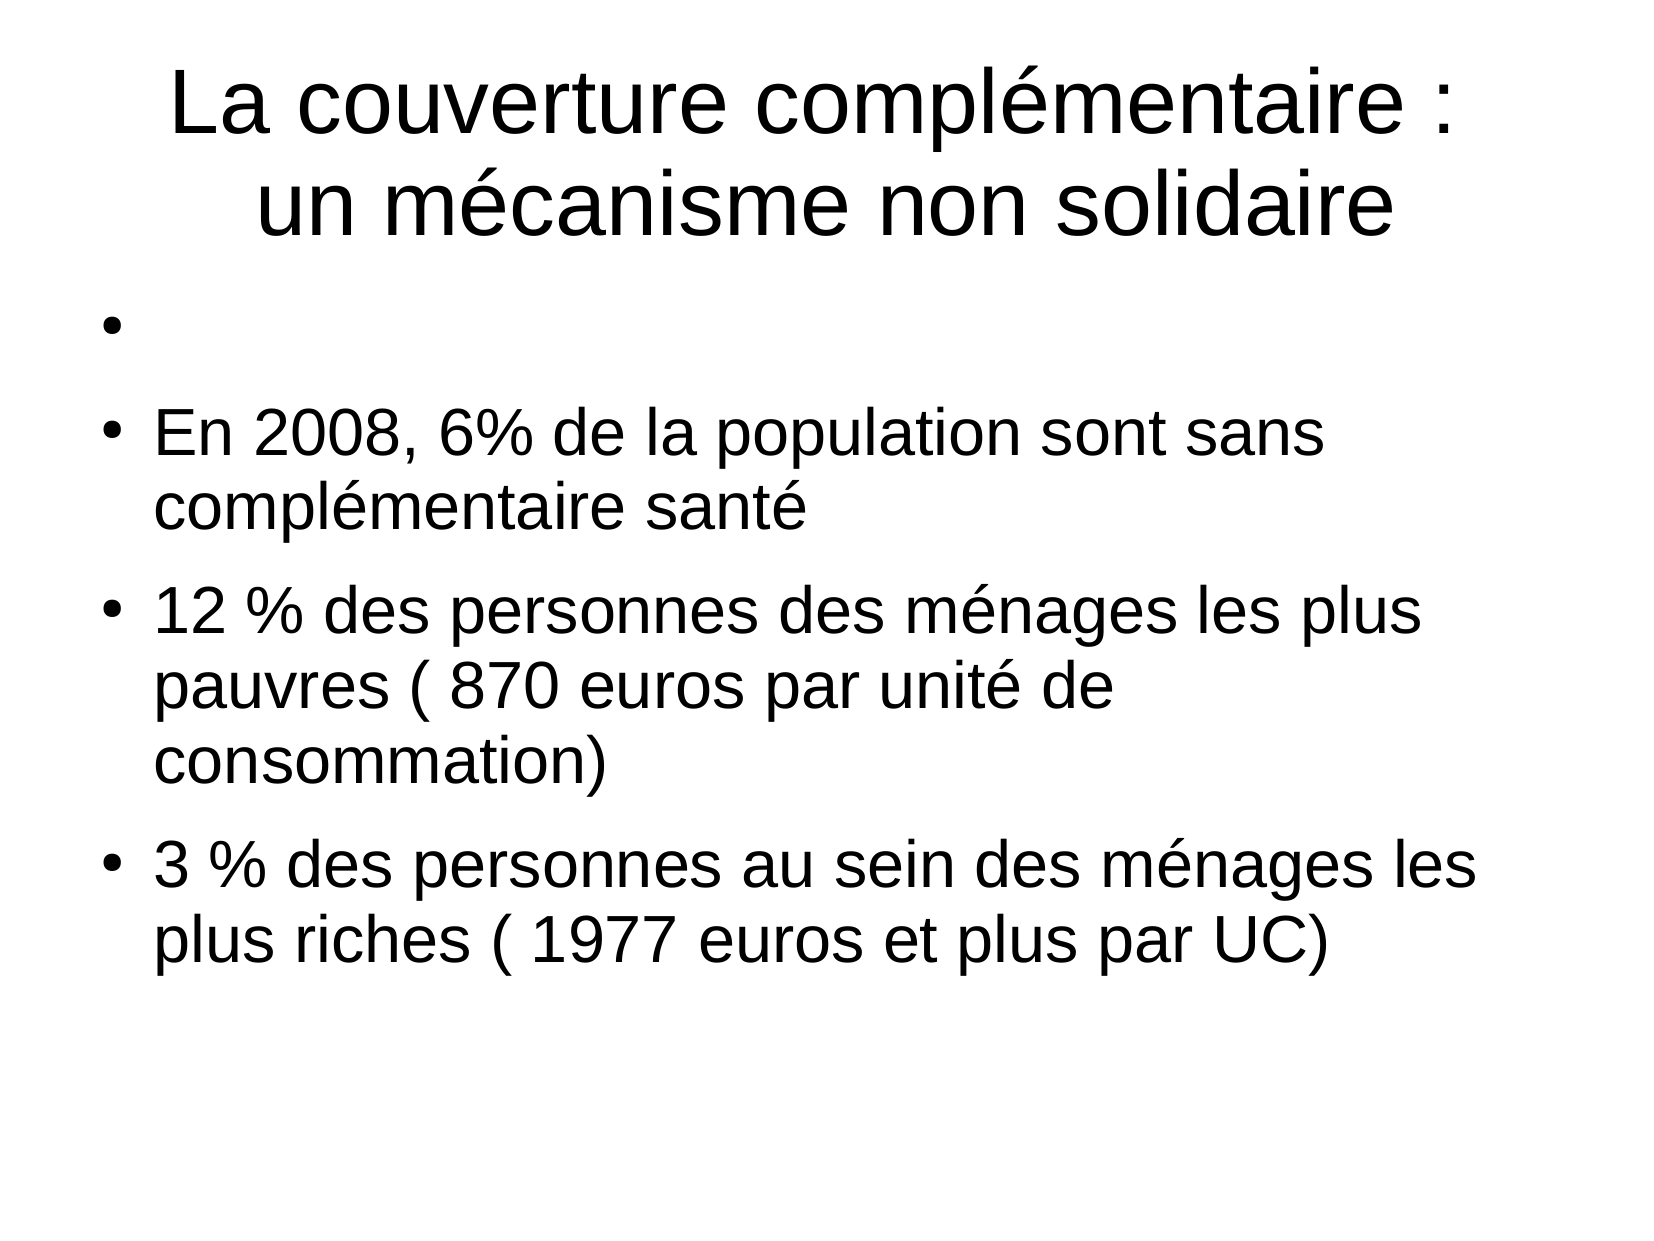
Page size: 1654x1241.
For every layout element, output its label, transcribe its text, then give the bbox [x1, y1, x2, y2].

title La couverture complémentaire : un mécanisme non solidaire [82, 49, 1571, 257]
list En 2008, 6% de la population sont sans complémentaire santé 12 % des personnes des ménages les plus pauvres ( 870 euros par unité de consommation) 3 % des personnes au sein des ménages les plus riches ( 1977 euros et plus par UC) [82, 290, 1571, 1109]
